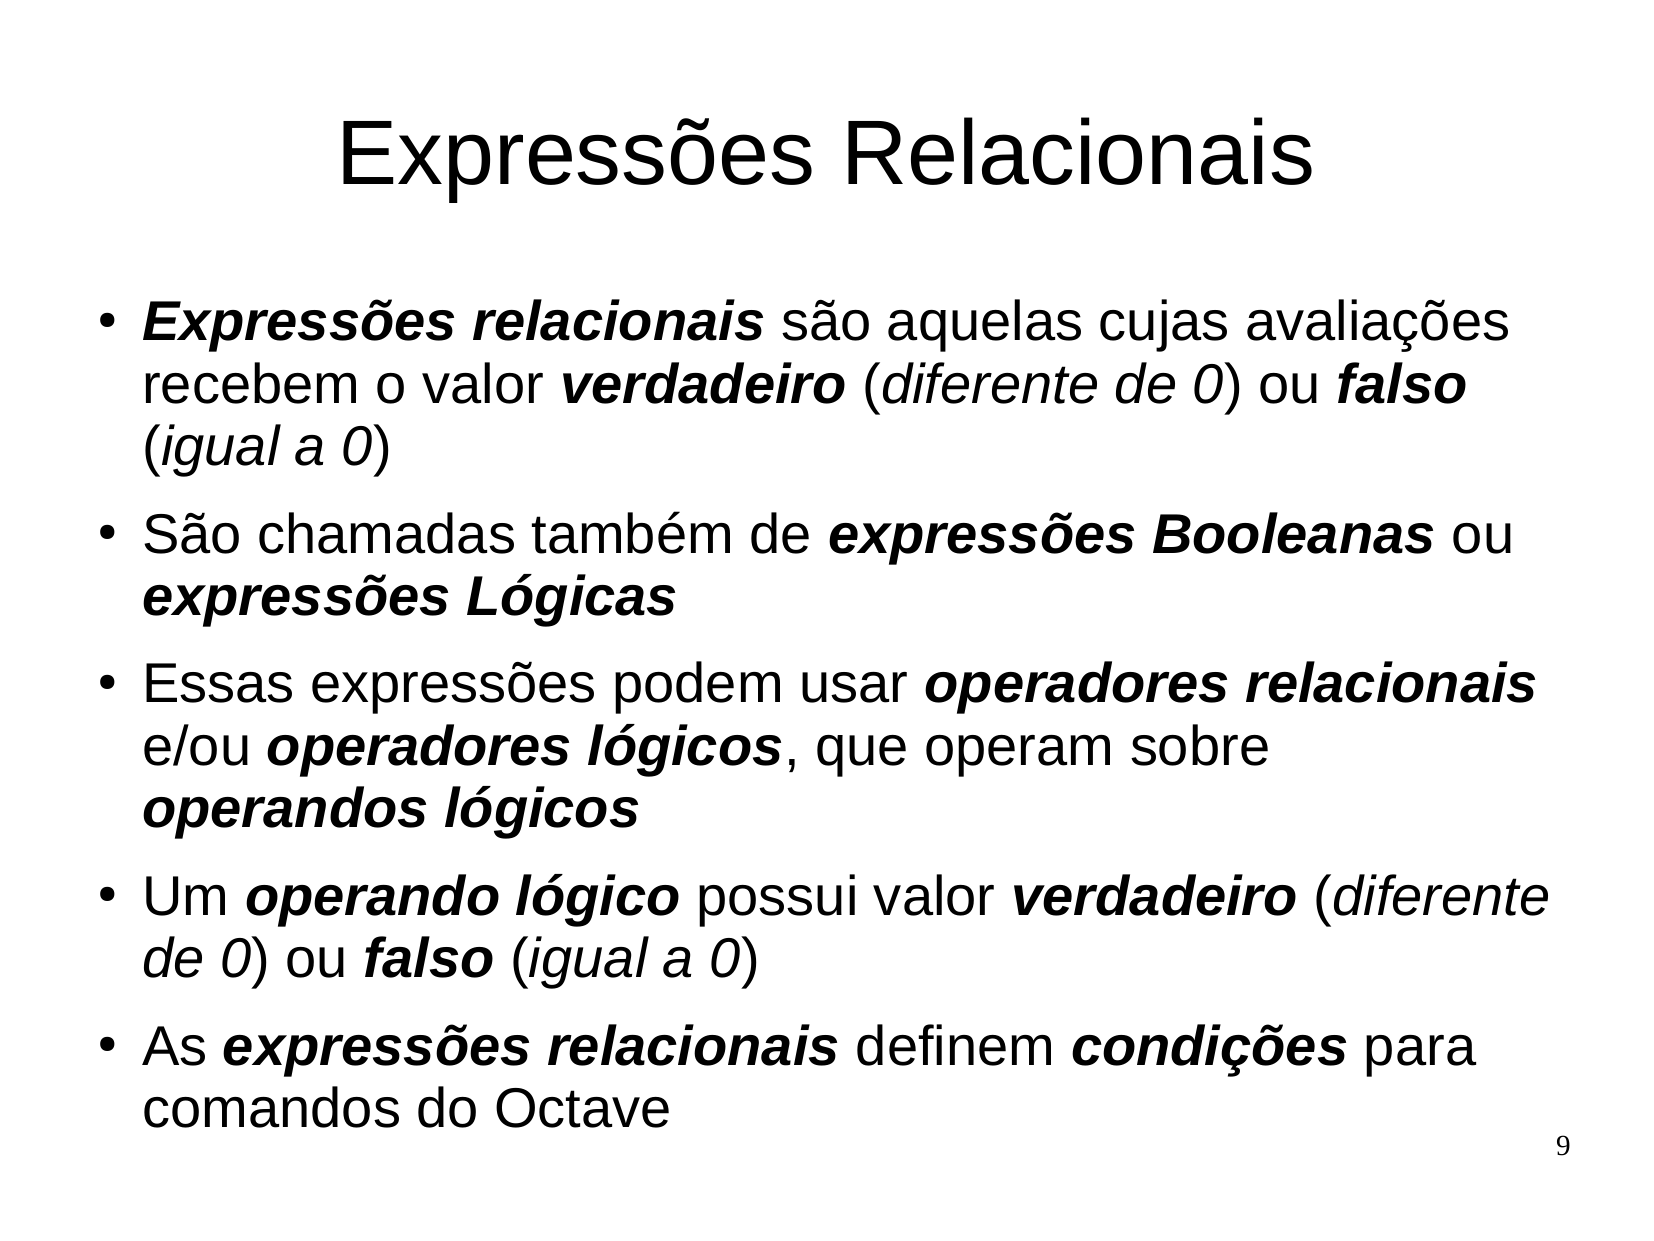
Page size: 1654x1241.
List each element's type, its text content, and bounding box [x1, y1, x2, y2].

list Expressões relacionais são aquelas cujas avaliações recebem o valor verdadeiro (diferente de 0) ou falso (igual a 0) São chamadas também de expressões Booleanas ou expressões Lógicas Essas expressões podem usar operadores relacionais e/ou operadores lógicos, que operam sobre operandos lógicos Um operando lógico possui valor verdadeiro (diferente de 0) ou falso (igual a 0) As expressões relacionais definem condições para comandos do Octave [82, 290, 1571, 1146]
title Expressões Relacionais [82, 49, 1571, 257]
